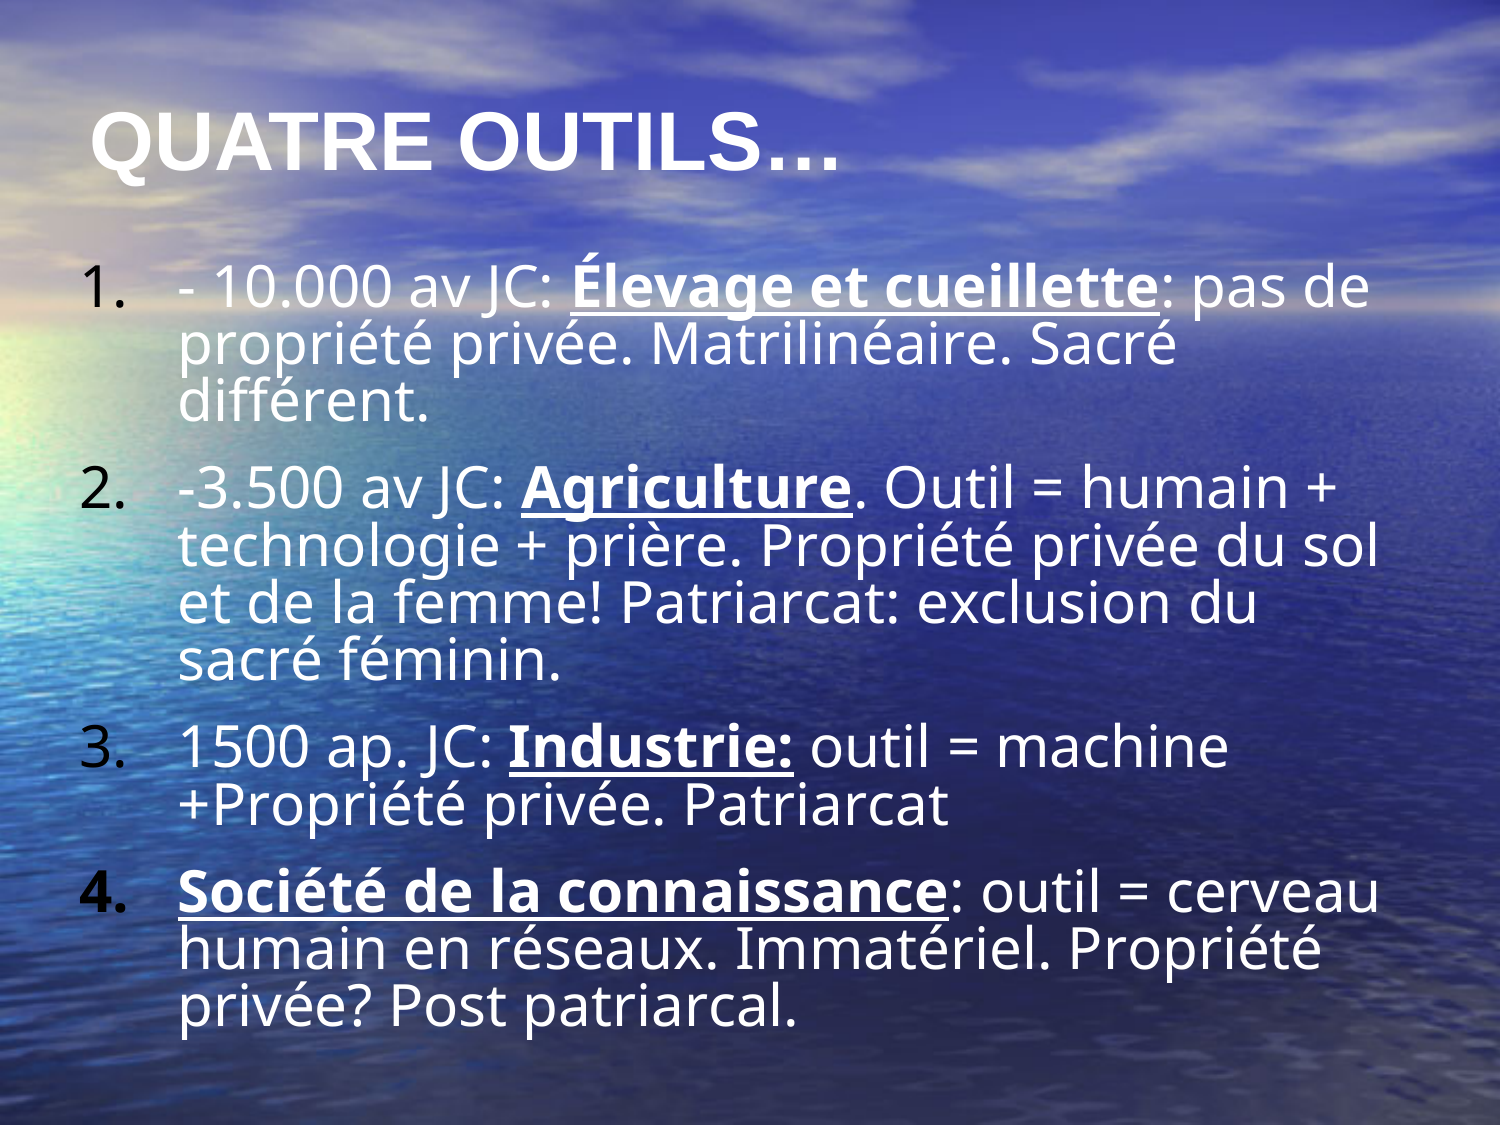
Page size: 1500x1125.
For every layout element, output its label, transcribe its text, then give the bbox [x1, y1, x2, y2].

title QUATRE OUTILS… [75, 44, 1425, 233]
text_box - 10.000 av JC: Élevage et cueillette: pas de propriété privée. Matrilinéaire. Sacré différent. -3.500 av JC: Agriculture. Outil = humain + technologie + prière. Propriété privée du sol et de la femme! Patriarcat: exclusion du sacré féminin. 1500 ap. JC: Industrie: outil = machine +Propriété privée. Patriarcat Société de la connaissance: outil = cerveau humain en réseaux. Immatériel. Propriété privée? Post patriarcal. [64, 243, 1415, 1042]
picture [0, 0, 1500, 1125]
